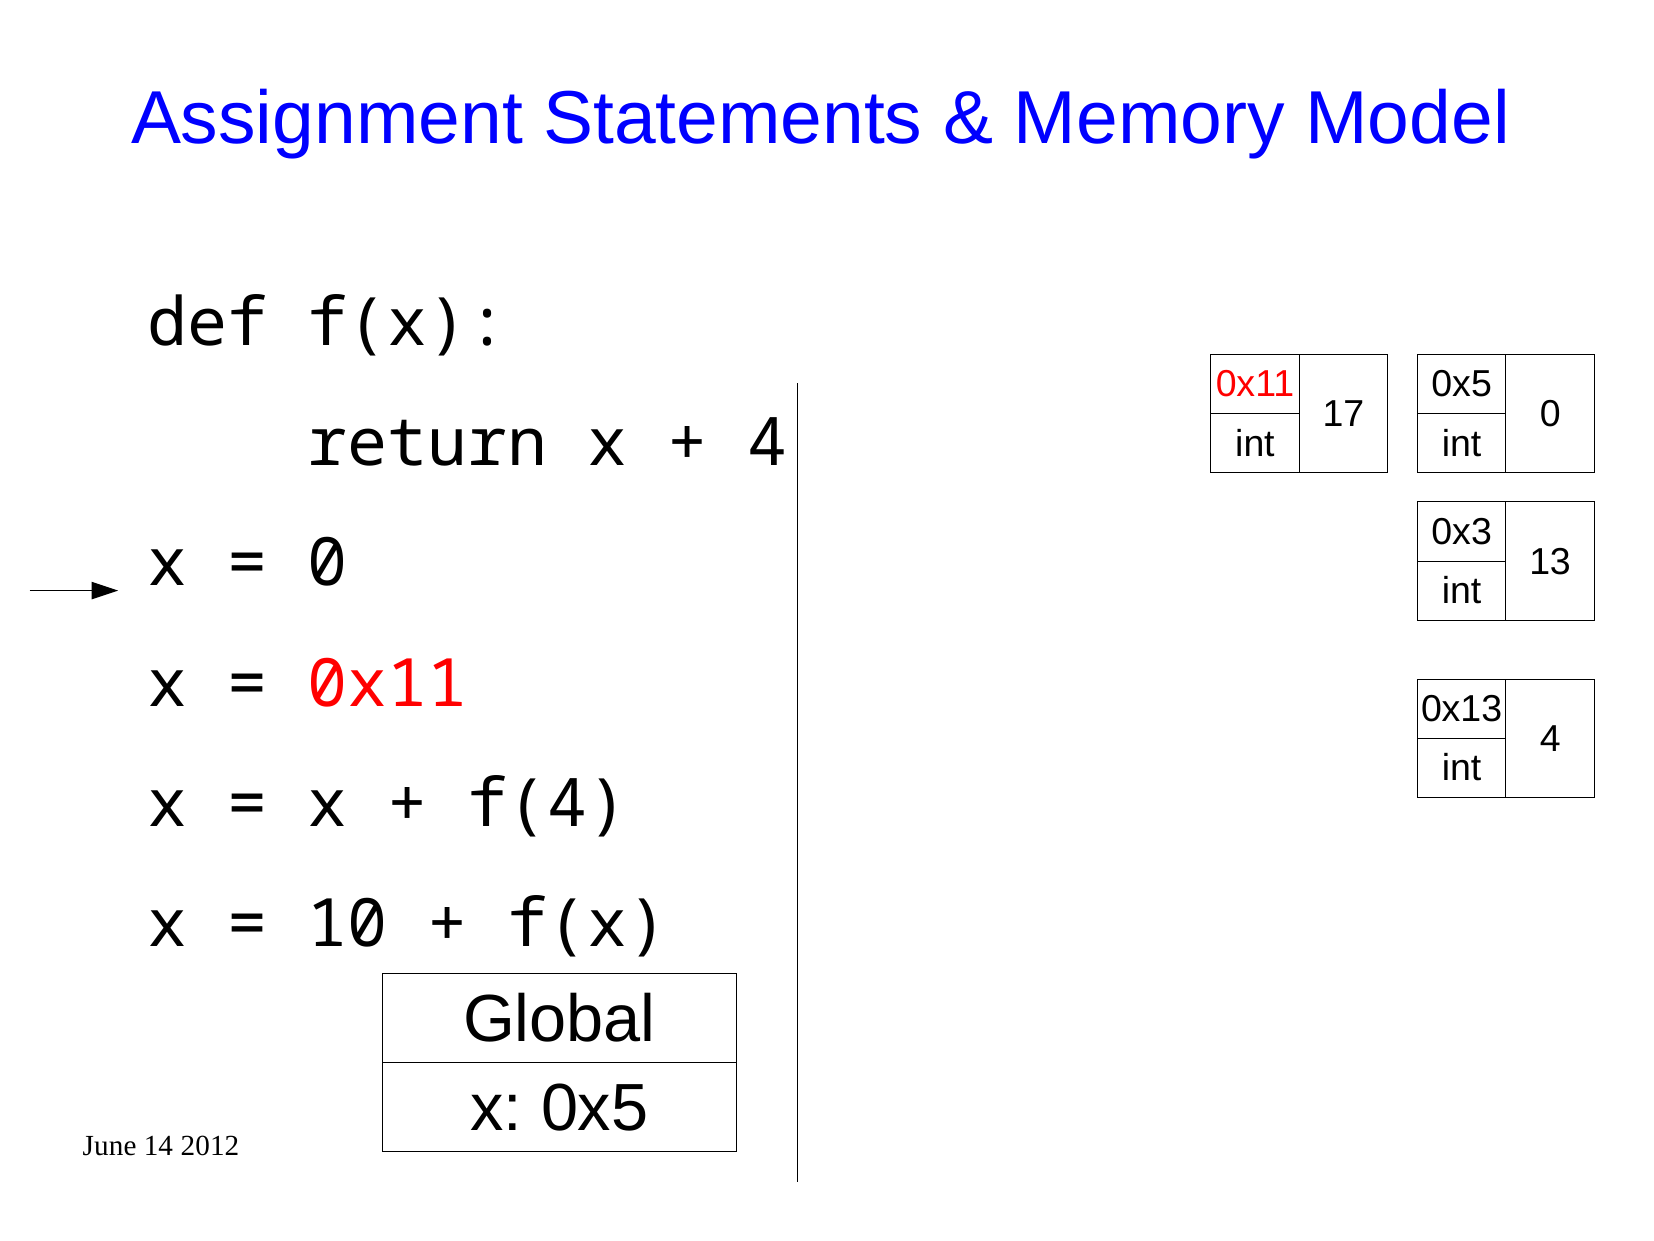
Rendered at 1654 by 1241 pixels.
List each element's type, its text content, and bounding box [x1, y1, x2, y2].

list def f(x): return x + 4 x = 0 x = 0x11 x = x + f(4) x = 10 + f(x) [76, 274, 1506, 822]
text_box 4 [1505, 679, 1595, 798]
text_box 0x5 [1417, 354, 1505, 414]
text_box int [1210, 414, 1299, 473]
text_box 13 [1505, 501, 1595, 621]
text_box int [1417, 562, 1505, 621]
text_box int [1417, 414, 1505, 473]
text_box x: 0x5 [382, 1062, 737, 1152]
title Assignment Statements & Memory Model [76, 58, 1565, 178]
text_box 0 [1505, 354, 1595, 473]
text_box 17 [1299, 354, 1388, 473]
text_box Global [382, 973, 737, 1062]
text_box int [1417, 739, 1505, 798]
text_box 0x3 [1417, 501, 1505, 562]
text_box 0x13 [1417, 679, 1505, 739]
text_box 0x11 [1210, 354, 1299, 414]
